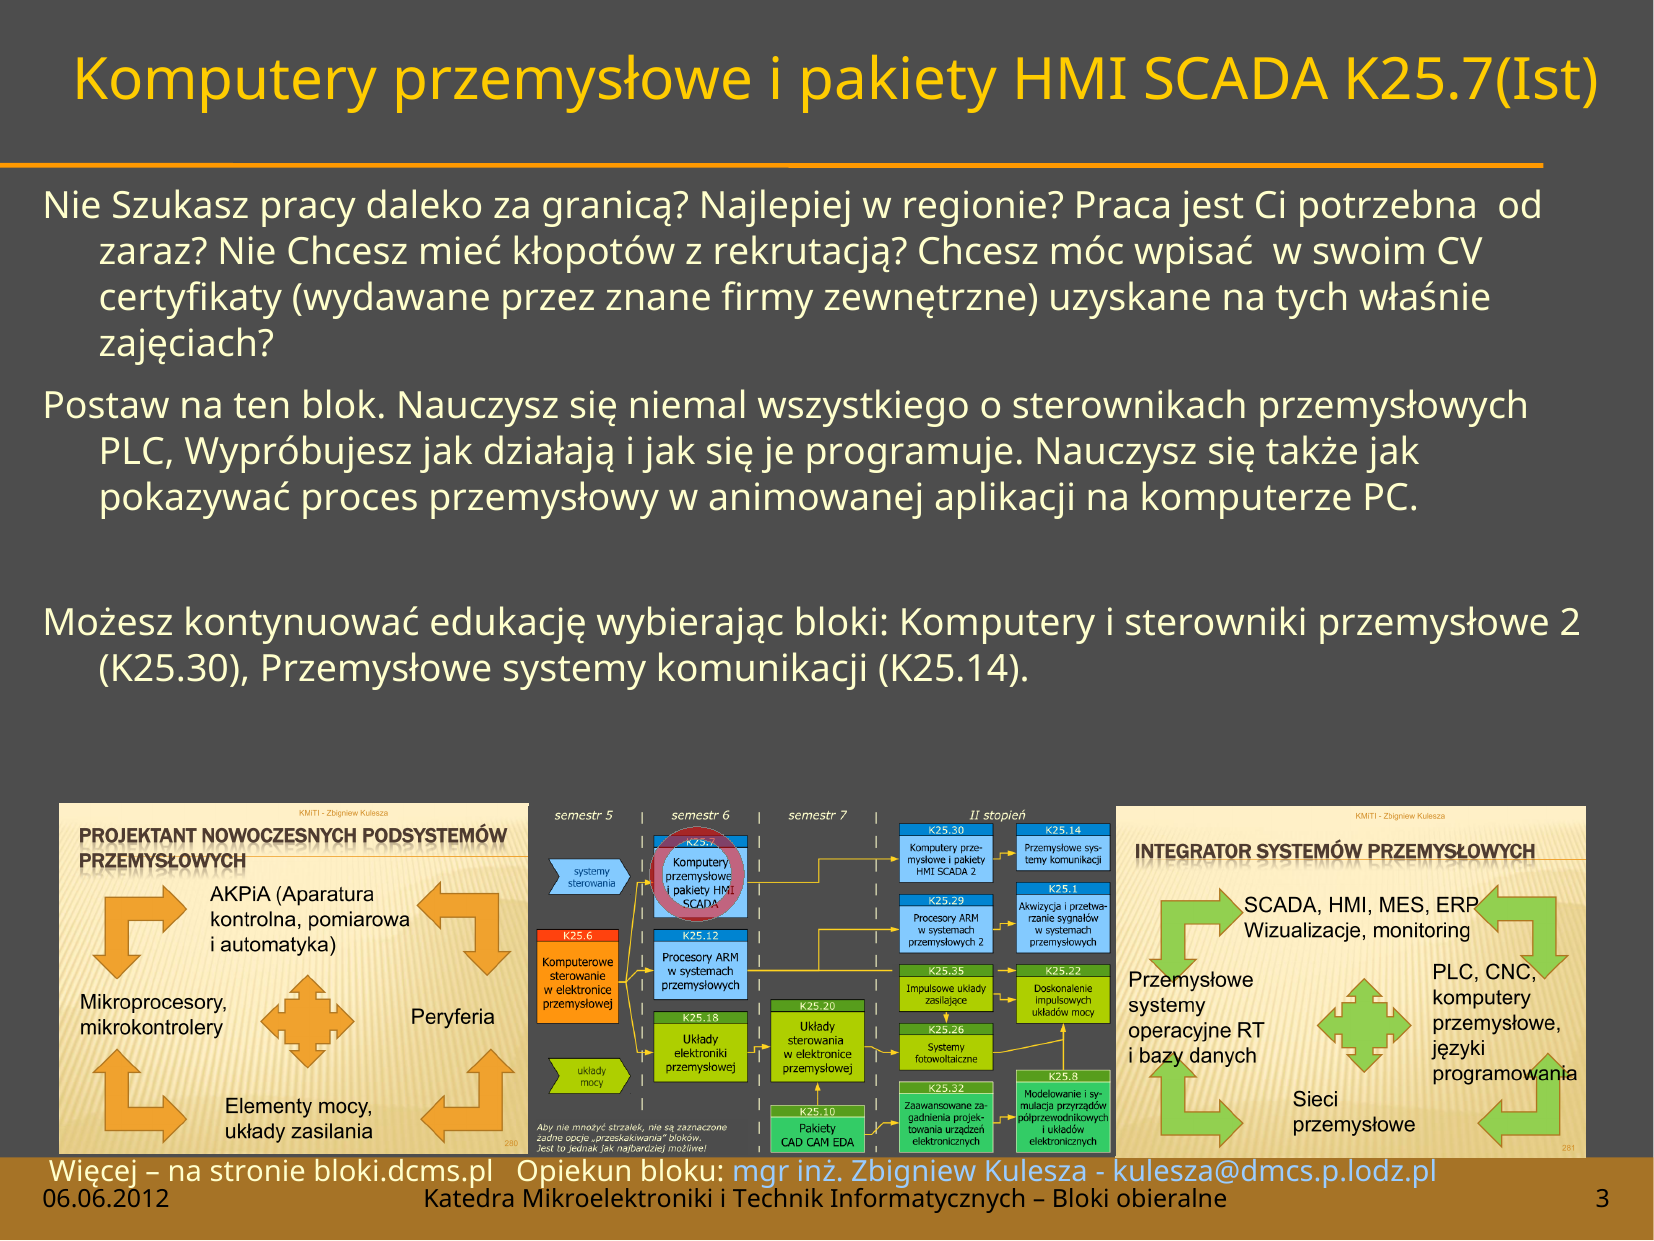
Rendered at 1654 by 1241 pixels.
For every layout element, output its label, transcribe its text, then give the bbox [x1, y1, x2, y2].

picture [59, 803, 1586, 1145]
title Komputery przemysłowe i pakiety HMI SCADA K25.7(Ist) [57, 0, 1620, 155]
text_box [649, 826, 745, 922]
list Więcej – na stronie bloki.dcms.pl Opiekun bloku: mgr inż. Zbigniew Kulesza - kulesza@dmcs.p.lodz.pl [33, 1145, 1619, 1235]
list Nie Szukasz pracy daleko za granicą? Najlepiej w regionie? Praca jest Ci potrzebna od zaraz? Nie Chcesz mieć kłopotów z rekrutacją? Chcesz móc wpisać w swoim CV certyfikaty (wydawane przez znane firmy zewnętrzne) uzyskane na tych właśnie zajęciach? Postaw na ten blok. Nauczysz się niemal wszystkiego o sterownikach przemysłowych PLC, Wypróbujesz jak działają i jak się je programuje. Nauczysz się także jak pokazywać proces przemysłowy w animowanej aplikacji na komputerze PC. Możesz kontynuować edukację wybierając bloki: Komputery i sterowniki przemysłowe 2 (K25.30), Przemysłowe systemy komunikacji (K25.14). [27, 174, 1630, 747]
